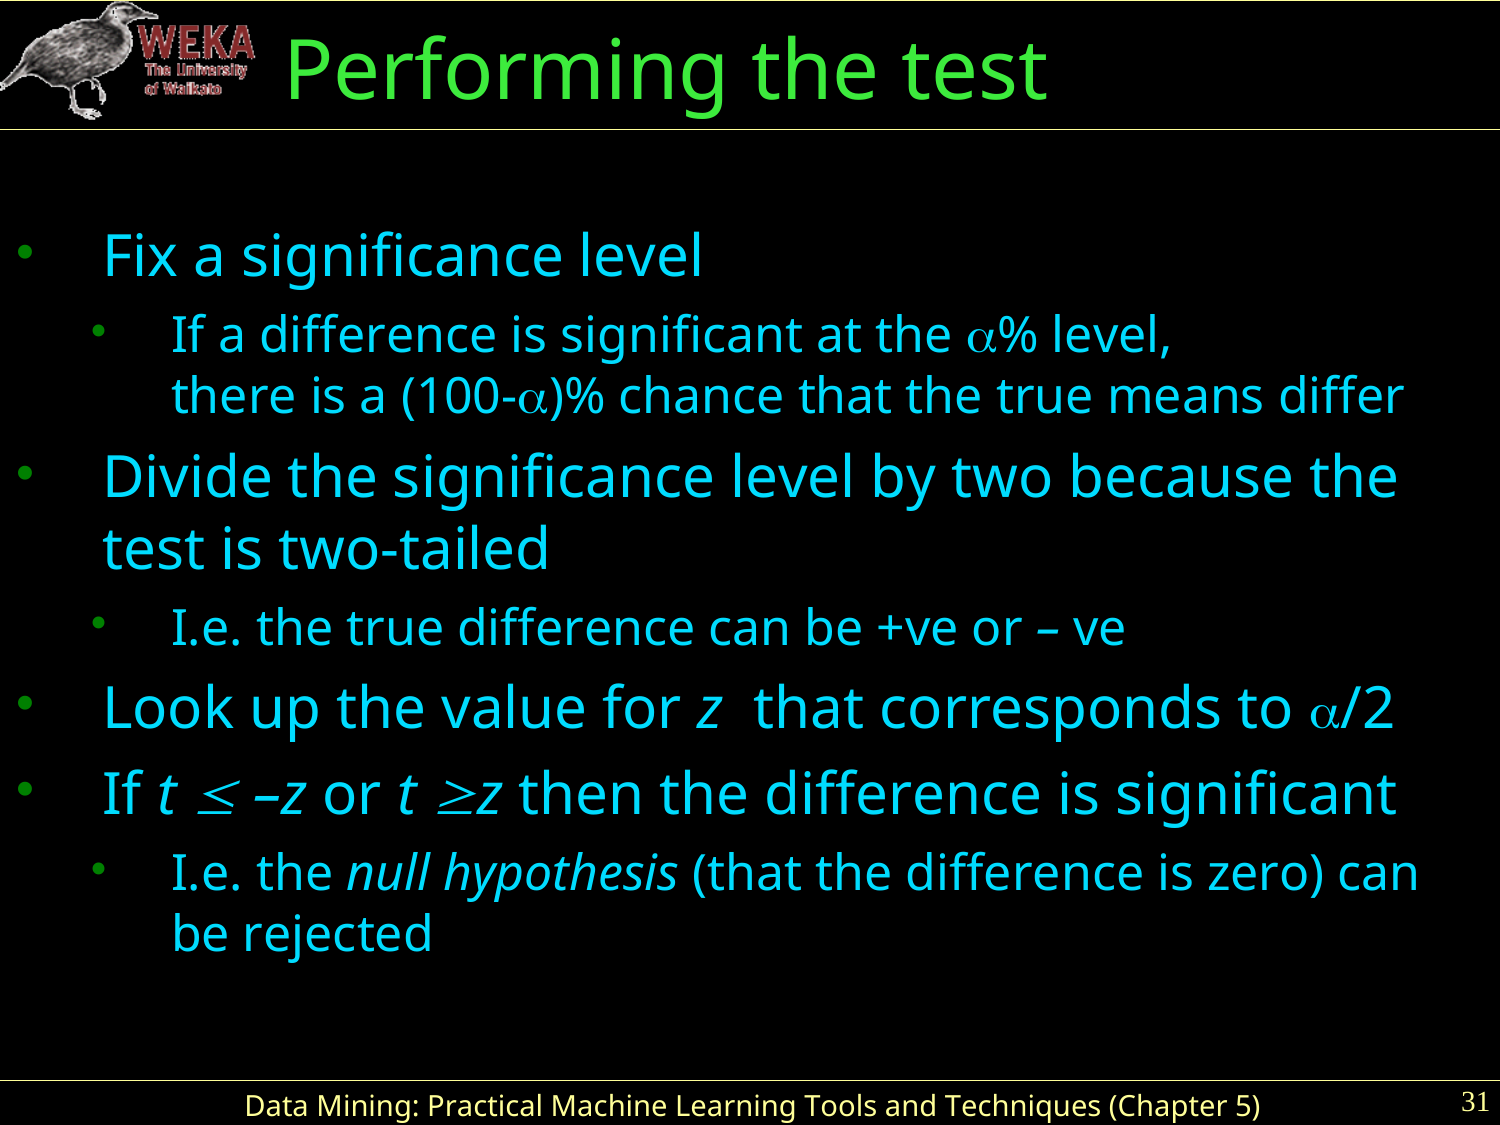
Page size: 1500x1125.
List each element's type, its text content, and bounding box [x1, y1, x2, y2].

title Performing the test [268, 0, 1500, 148]
picture [0, 1, 266, 129]
text_box Fix a significance level If a difference is significant at the a% level, there is a (100-a)% chance that the true means differ Divide the significance level by two because the test is two-tailed I.e. the true difference can be +ve or – ve Look up the value for z that corresponds to a/2 If t  –z or t z then the difference is significant I.e. the null hypothesis (that the difference is zero) can be rejected [0, 212, 1477, 888]
